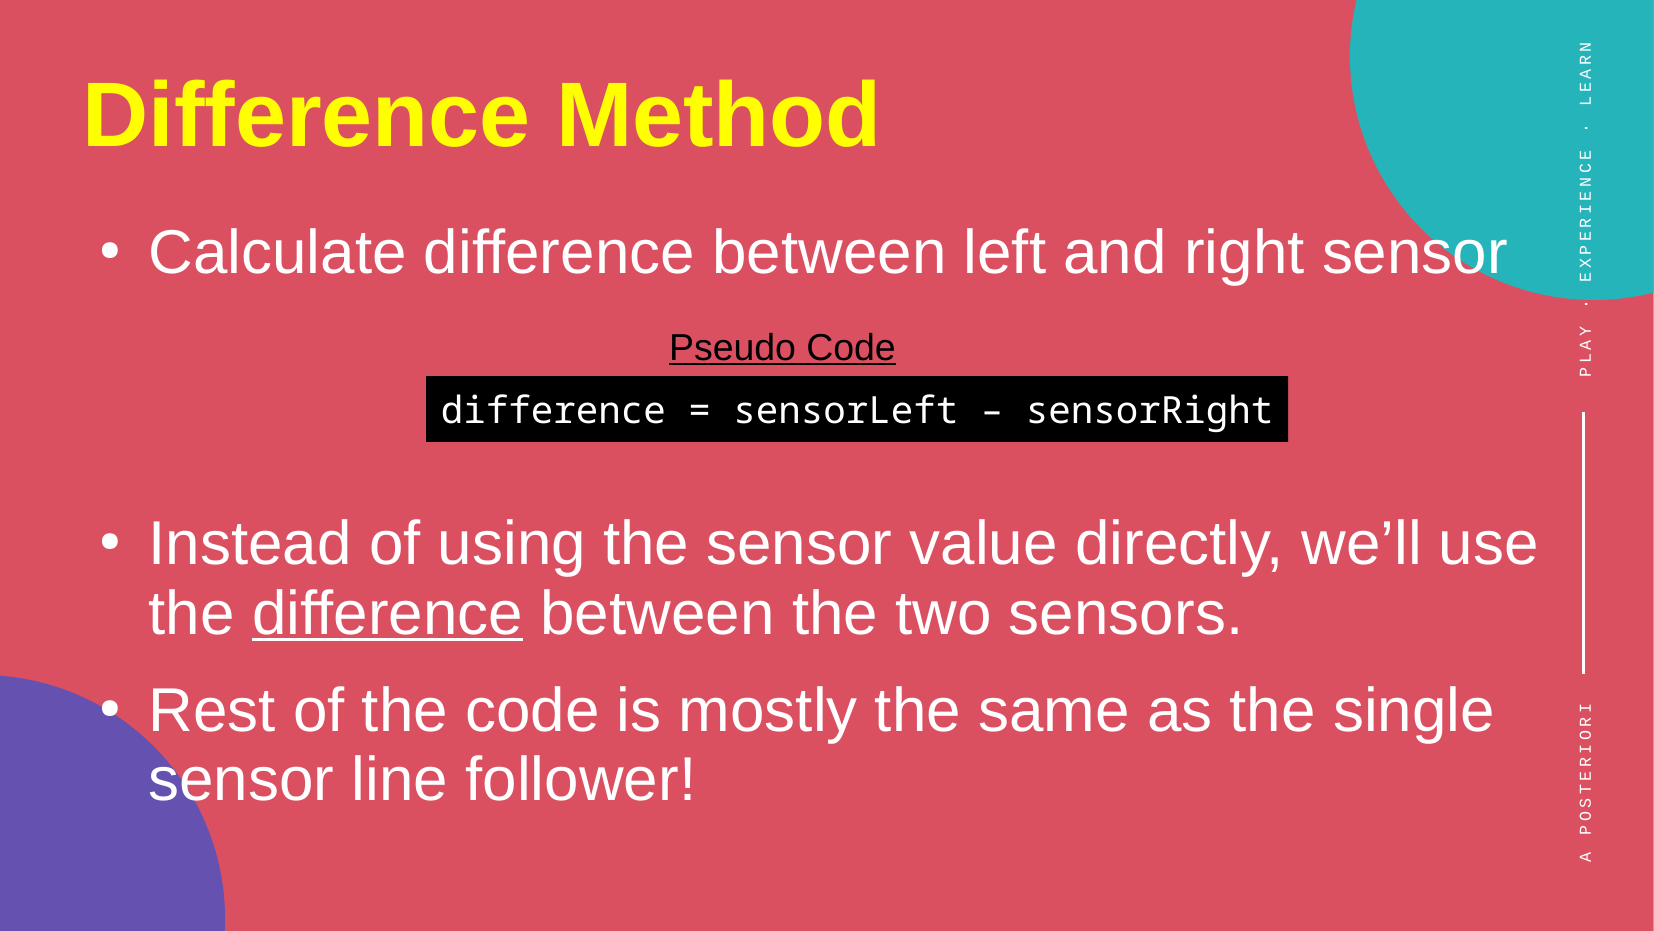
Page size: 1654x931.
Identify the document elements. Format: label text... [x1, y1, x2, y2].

text_box Pseudo Code [654, 319, 911, 377]
list Calculate difference between left and right sensor Instead of using the sensor value directly, we’ll use the difference between the two sensors. Rest of the code is mostly the same as the single sensor line follower! [82, 217, 1571, 826]
title Difference Method [82, 37, 1351, 193]
text_box difference = sensorLeft – sensorRight [426, 376, 1154, 429]
